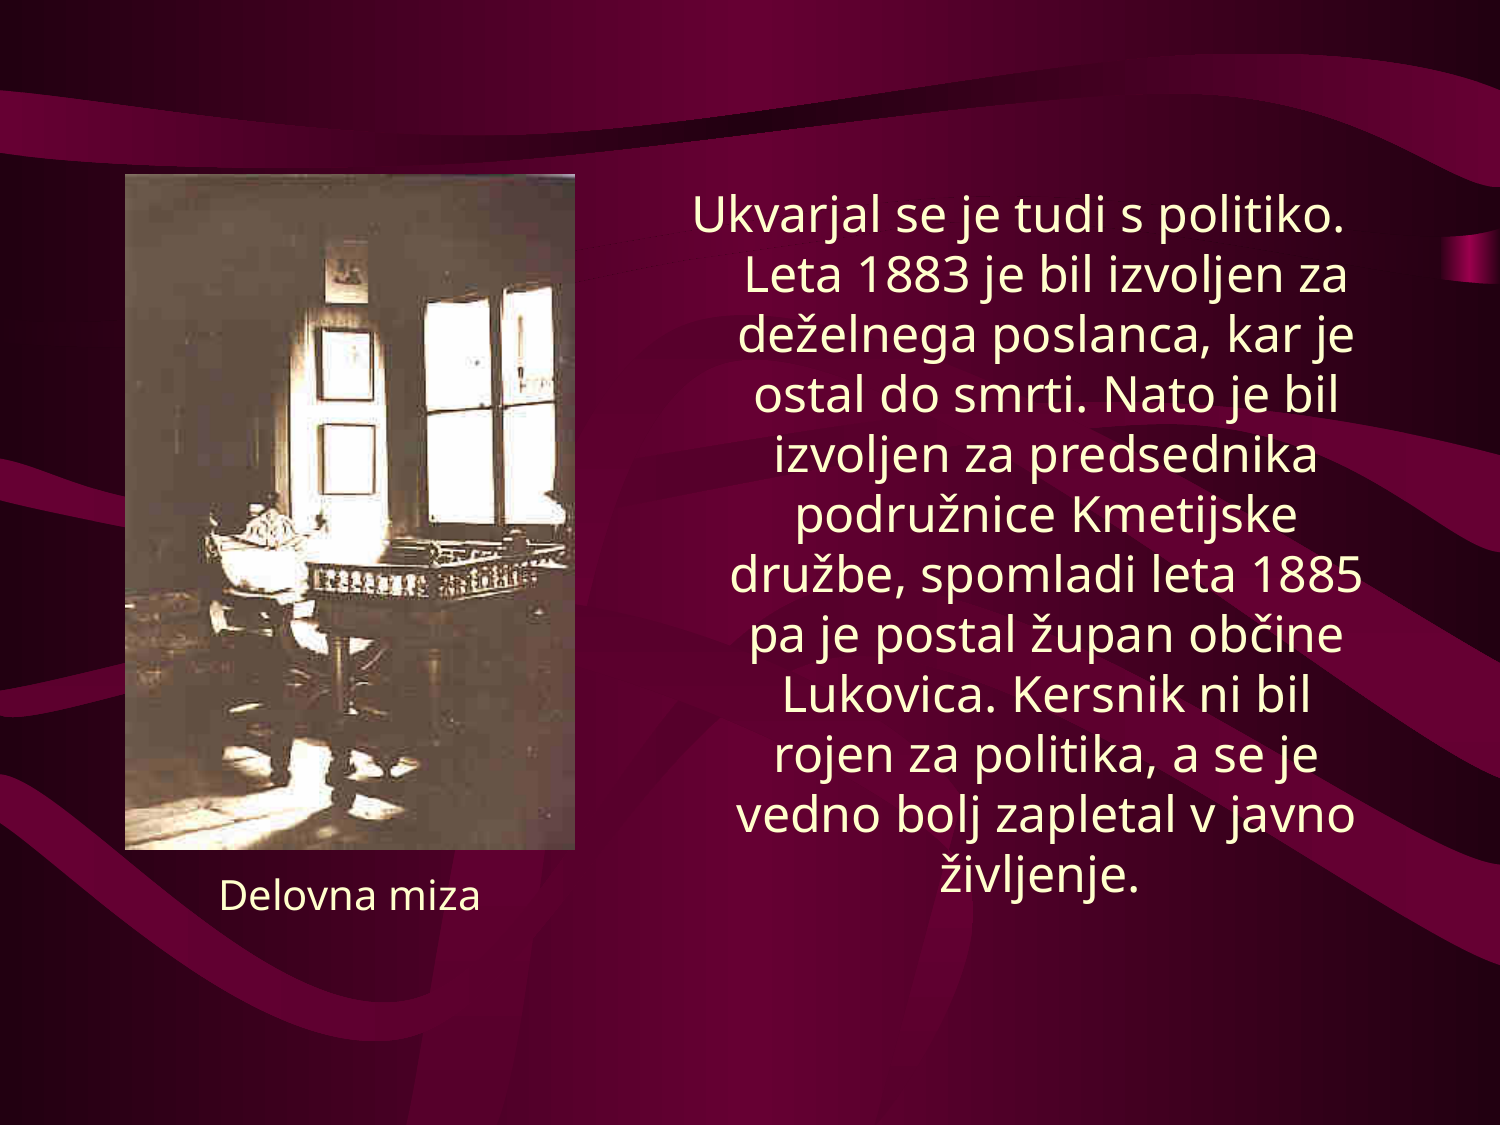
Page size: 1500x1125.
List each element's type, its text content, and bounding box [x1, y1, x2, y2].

picture [125, 174, 575, 850]
list Ukvarjal se je tudi s politiko. Leta 1883 je bil izvoljen za deželnega poslanca, kar je ostal do smrti. Nato je bil izvoljen za predsednika podružnice Kmetijske družbe, spomladi leta 1885 pa je postal župan občine Lukovica. Kersnik ni bil rojen za politika, a se je vedno bolj zapletal v javno življenje. [650, 174, 1388, 975]
title Delovna miza [137, 862, 563, 925]
